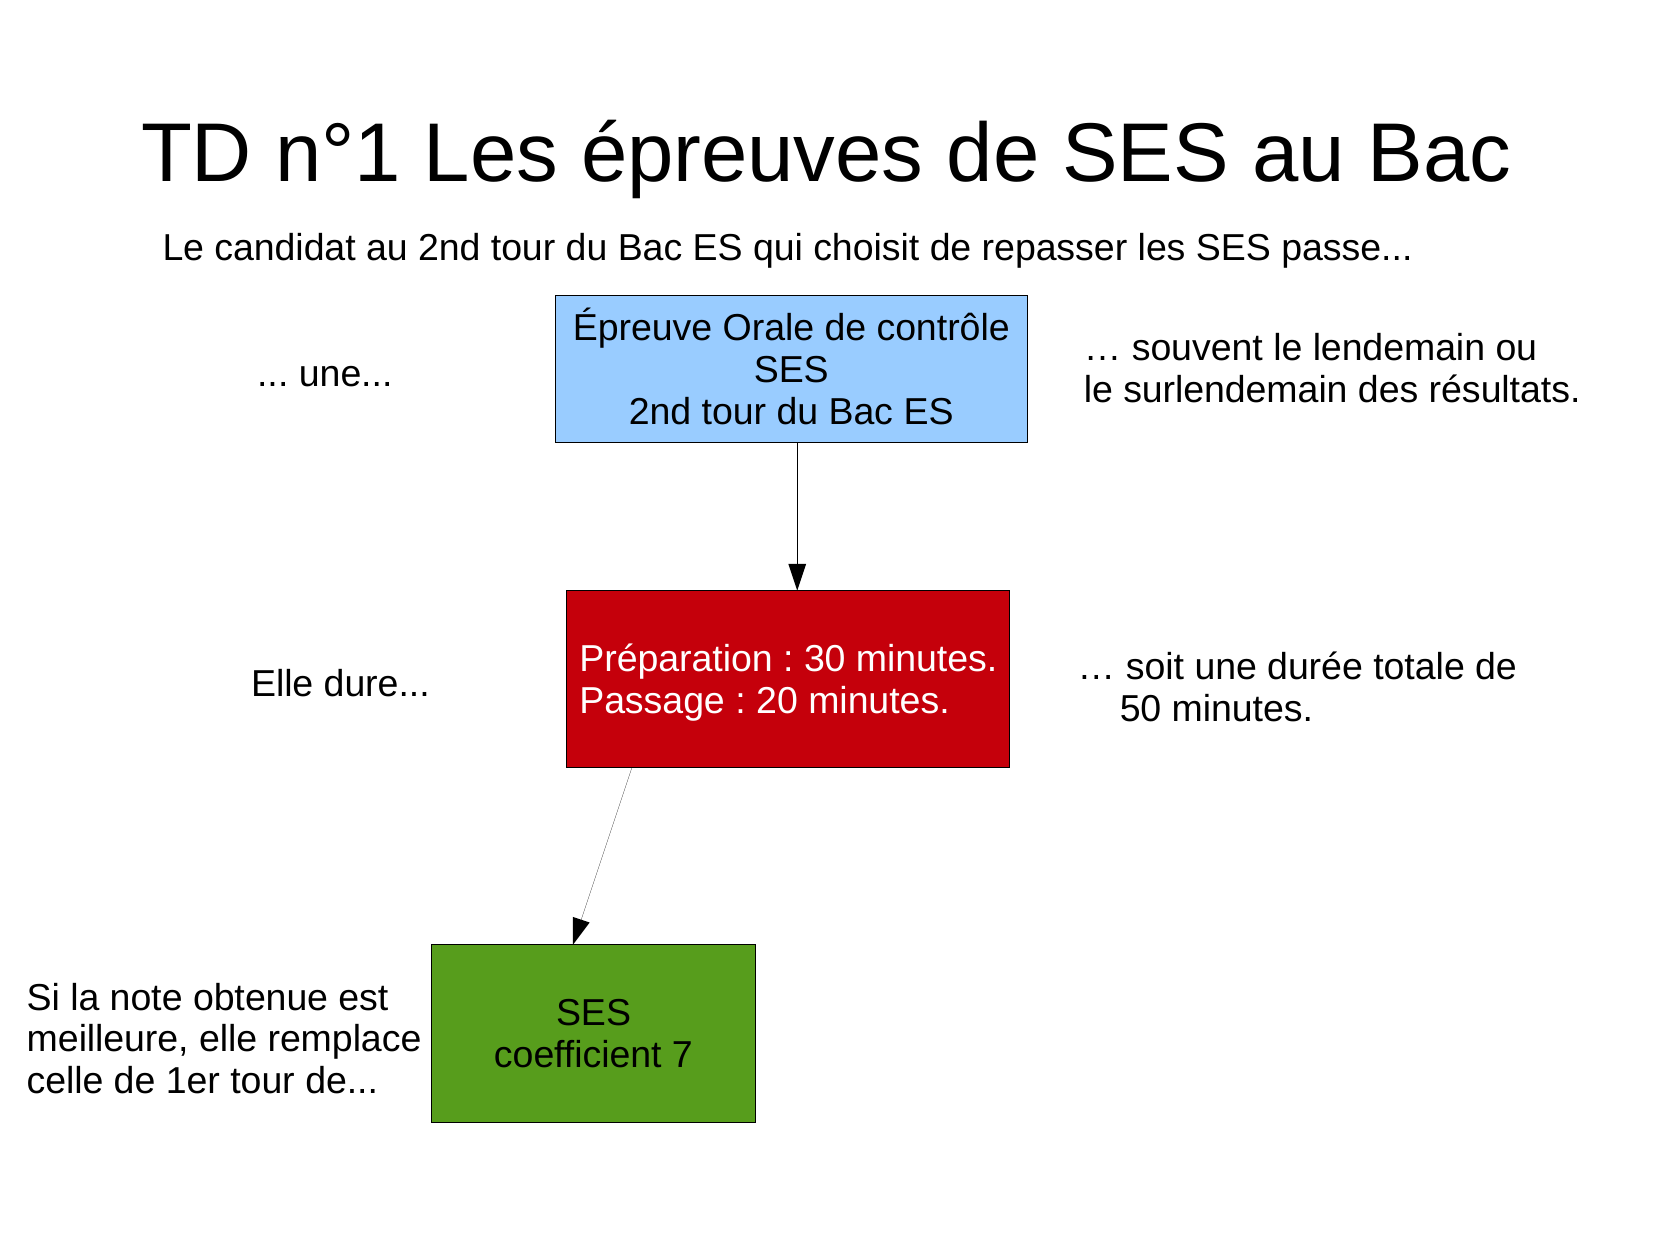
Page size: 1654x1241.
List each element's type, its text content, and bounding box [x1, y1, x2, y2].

text_box SES coefficient 7 [431, 944, 756, 1123]
text_box Préparation : 30 minutes. Passage : 20 minutes. [566, 590, 1010, 768]
title TD n°1 Les épreuves de SES au Bac [82, 49, 1571, 257]
text_box … soit une durée totale de 50 minutes. [1062, 637, 1533, 737]
text_box Épreuve Orale de contrôle SES 2nd tour du Bac ES [555, 295, 1028, 443]
text_box Elle dure... [236, 655, 446, 713]
text_box Si la note obtenue est meilleure, elle remplace celle de 1er tour de... [11, 968, 438, 1110]
text_box Le candidat au 2nd tour du Bac ES qui choisit de repasser les SES passe... [147, 218, 1431, 276]
text_box ... une... [147, 345, 502, 403]
text_box … souvent le lendemain ou le surlendemain des résultats. [1069, 318, 1597, 418]
